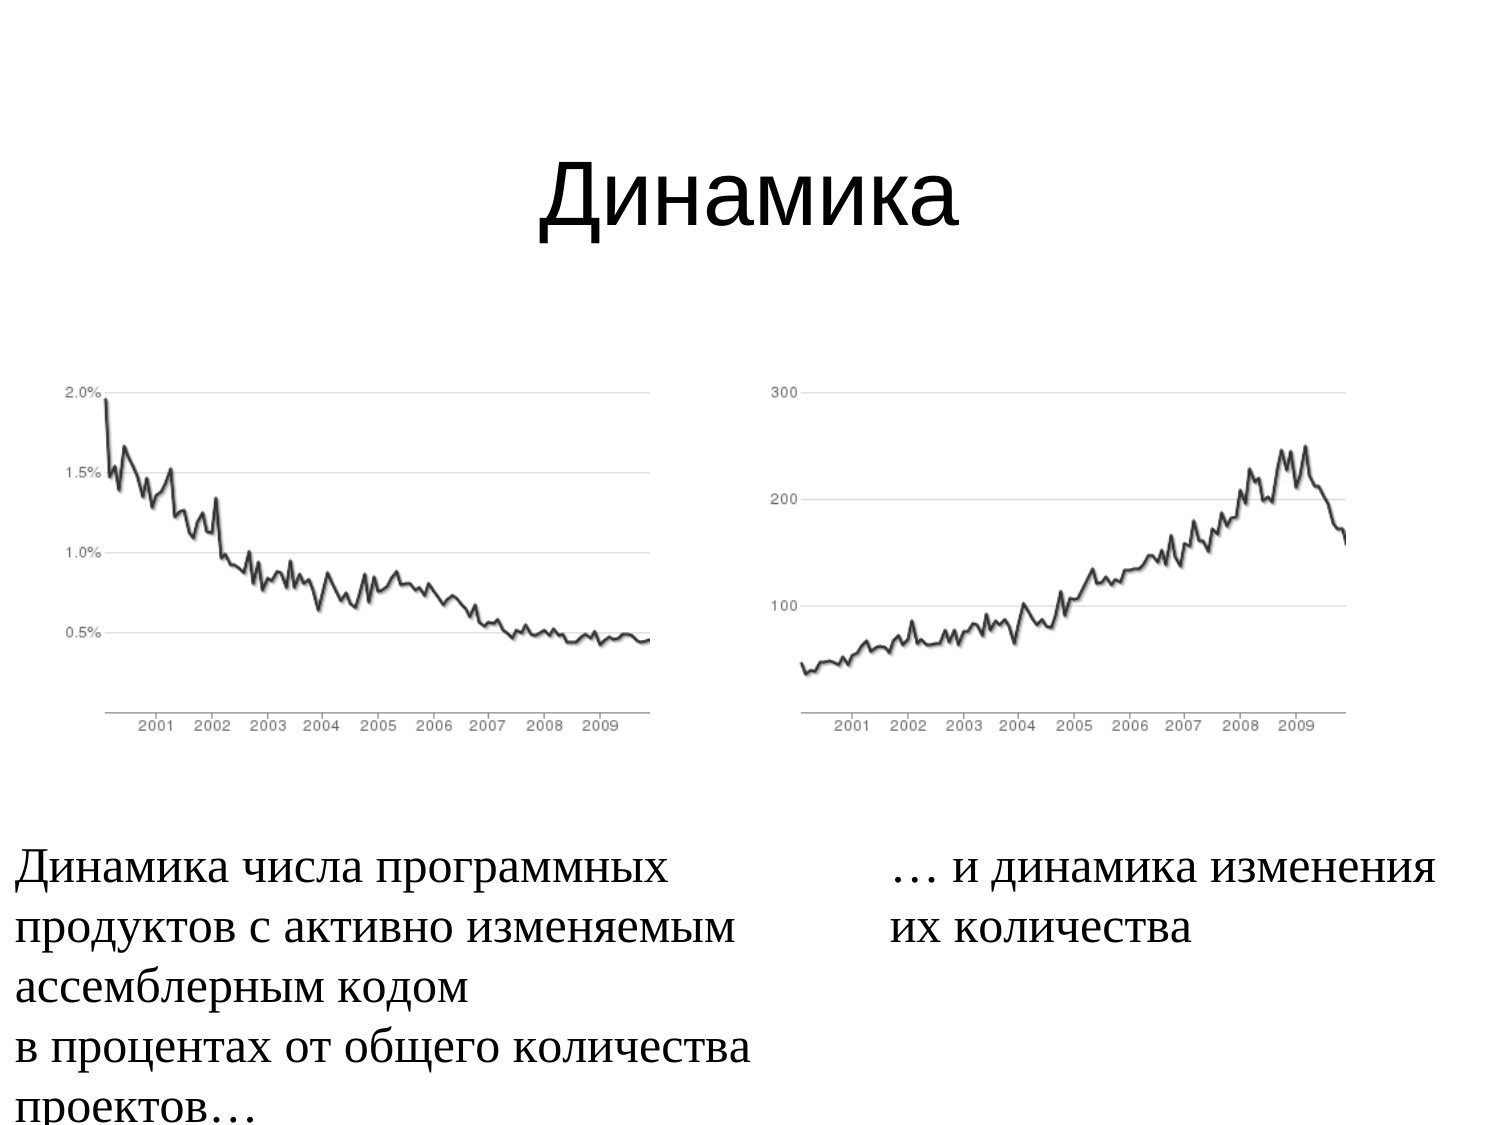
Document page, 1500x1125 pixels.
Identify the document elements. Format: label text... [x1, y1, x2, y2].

text_box … и динамика изменения их количества [874, 824, 1464, 1021]
text_box Динамика числа программных продуктов с активно изменяемым ассемблерным кодом в процентах от общего количества проектов… [0, 824, 826, 1125]
picture [12, 379, 650, 739]
title Динамика [112, 99, 1388, 288]
picture [708, 379, 1346, 739]
